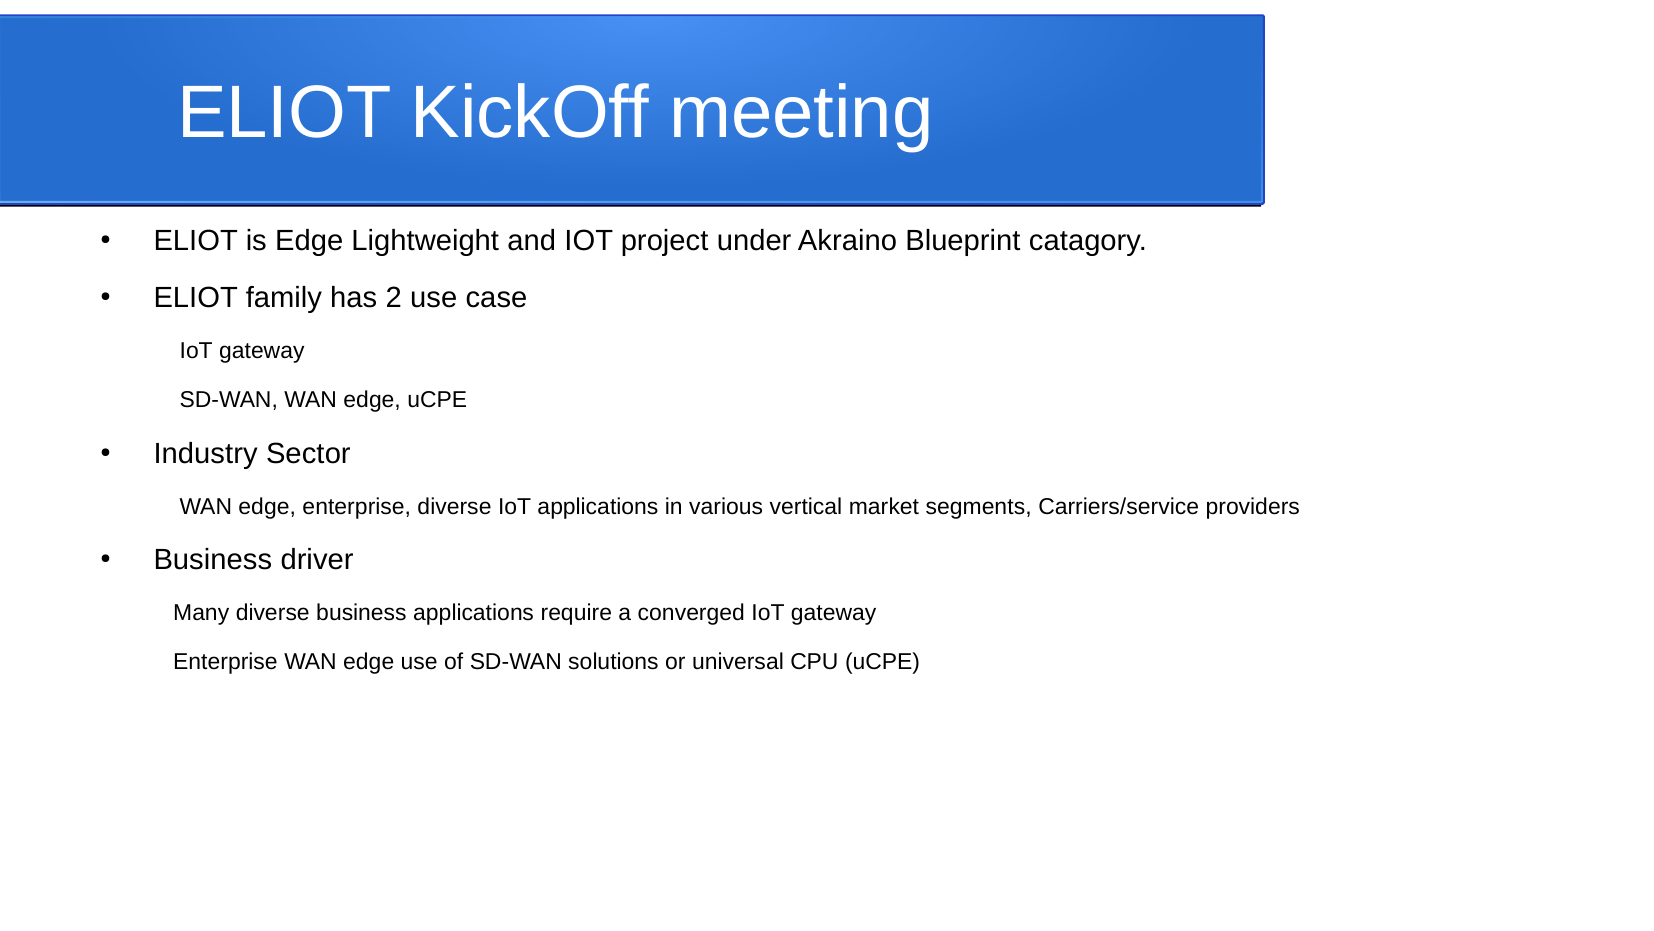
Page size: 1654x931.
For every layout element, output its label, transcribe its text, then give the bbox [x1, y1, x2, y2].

list ELIOT is Edge Lightweight and IOT project under Akraino Blueprint catagory. ELIOT family has 2 use case IoT gateway SD-WAN, WAN edge, uCPE Industry Sector WAN edge, enterprise, diverse IoT applications in various vertical market segments, Carriers/service providers Business driver Many diverse business applications require a converged IoT gateway Enterprise WAN edge use of SD-WAN solutions or universal CPU (uCPE) [82, 224, 1571, 764]
title ELIOT KickOff meeting [177, 35, 1329, 189]
